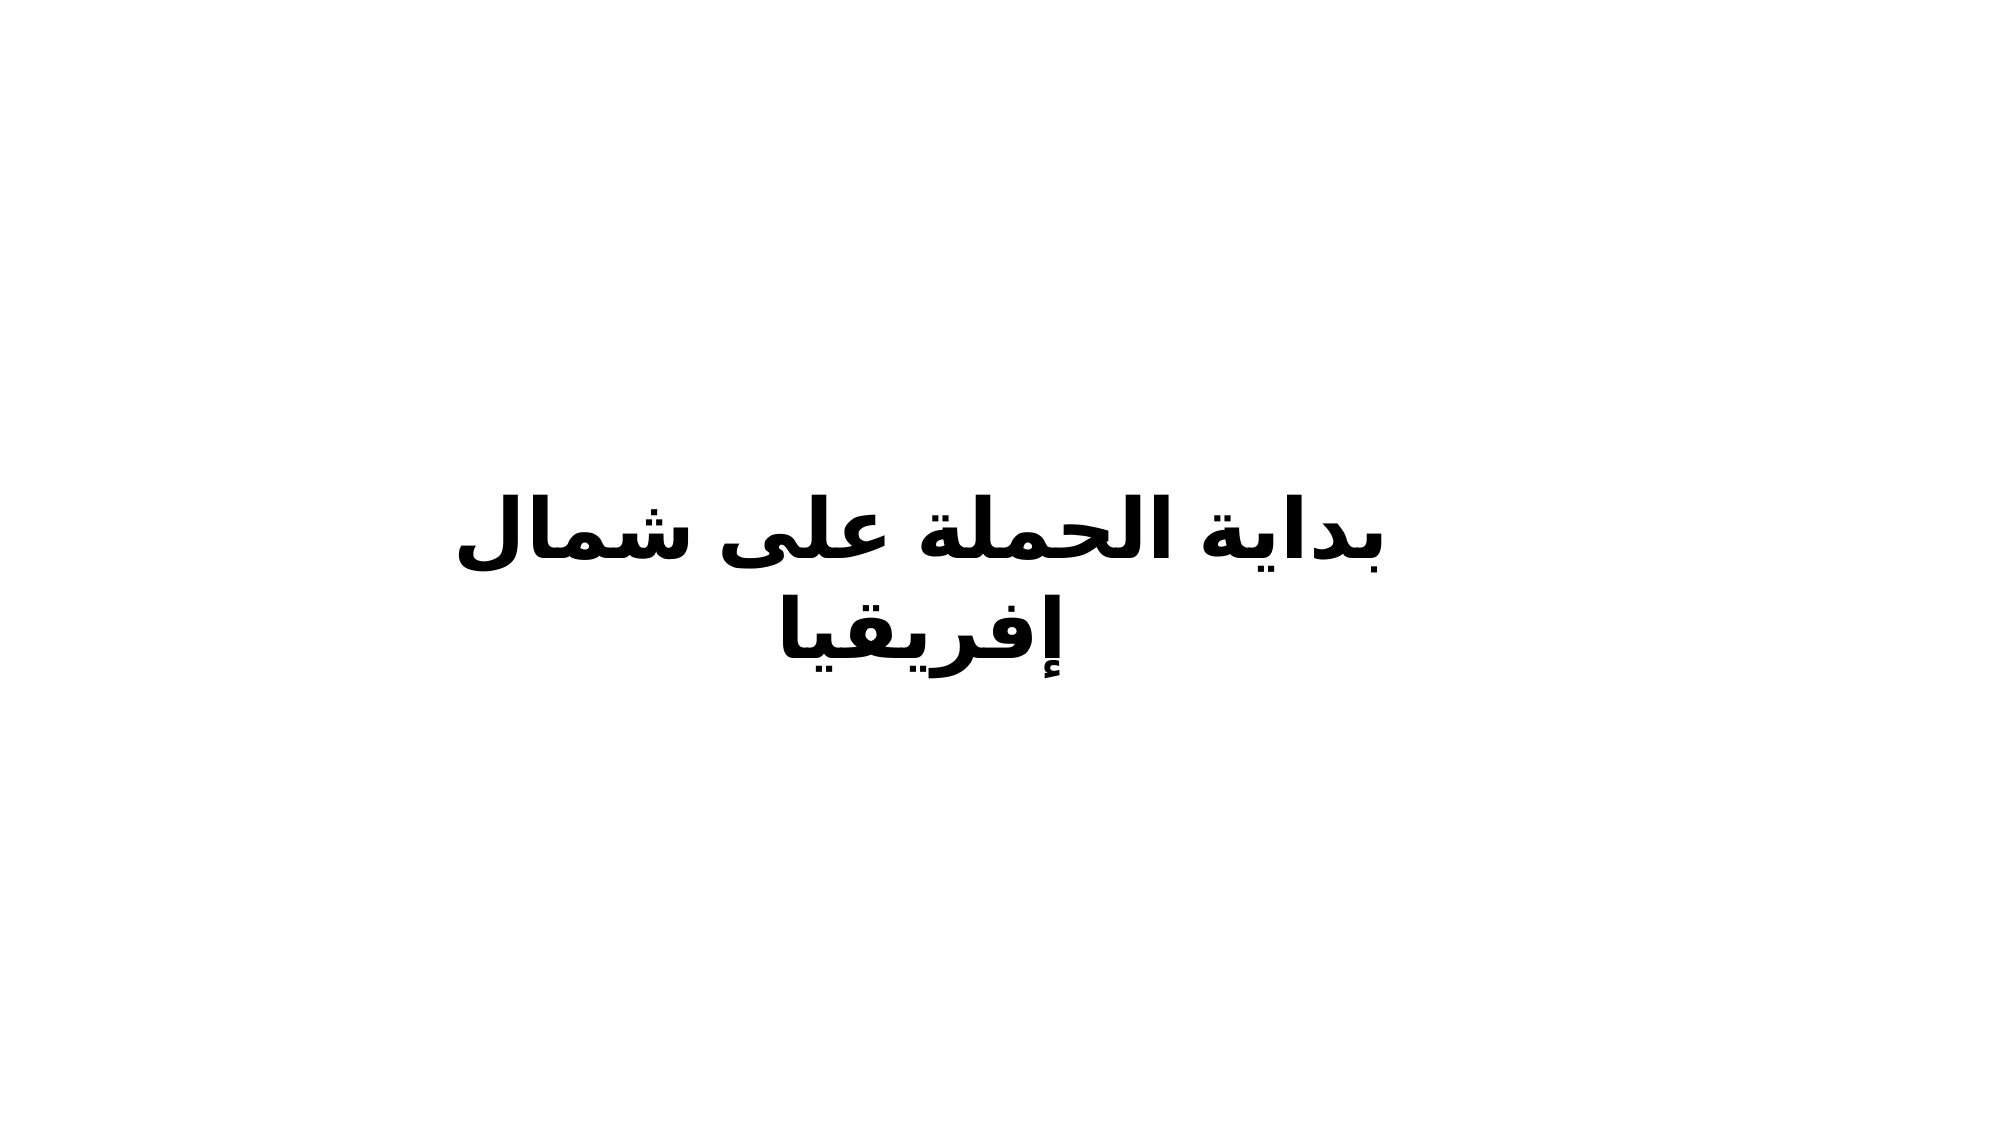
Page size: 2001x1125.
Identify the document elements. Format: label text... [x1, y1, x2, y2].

text_box بداية الحملة على شمال إفريقيا [365, 468, 1478, 585]
